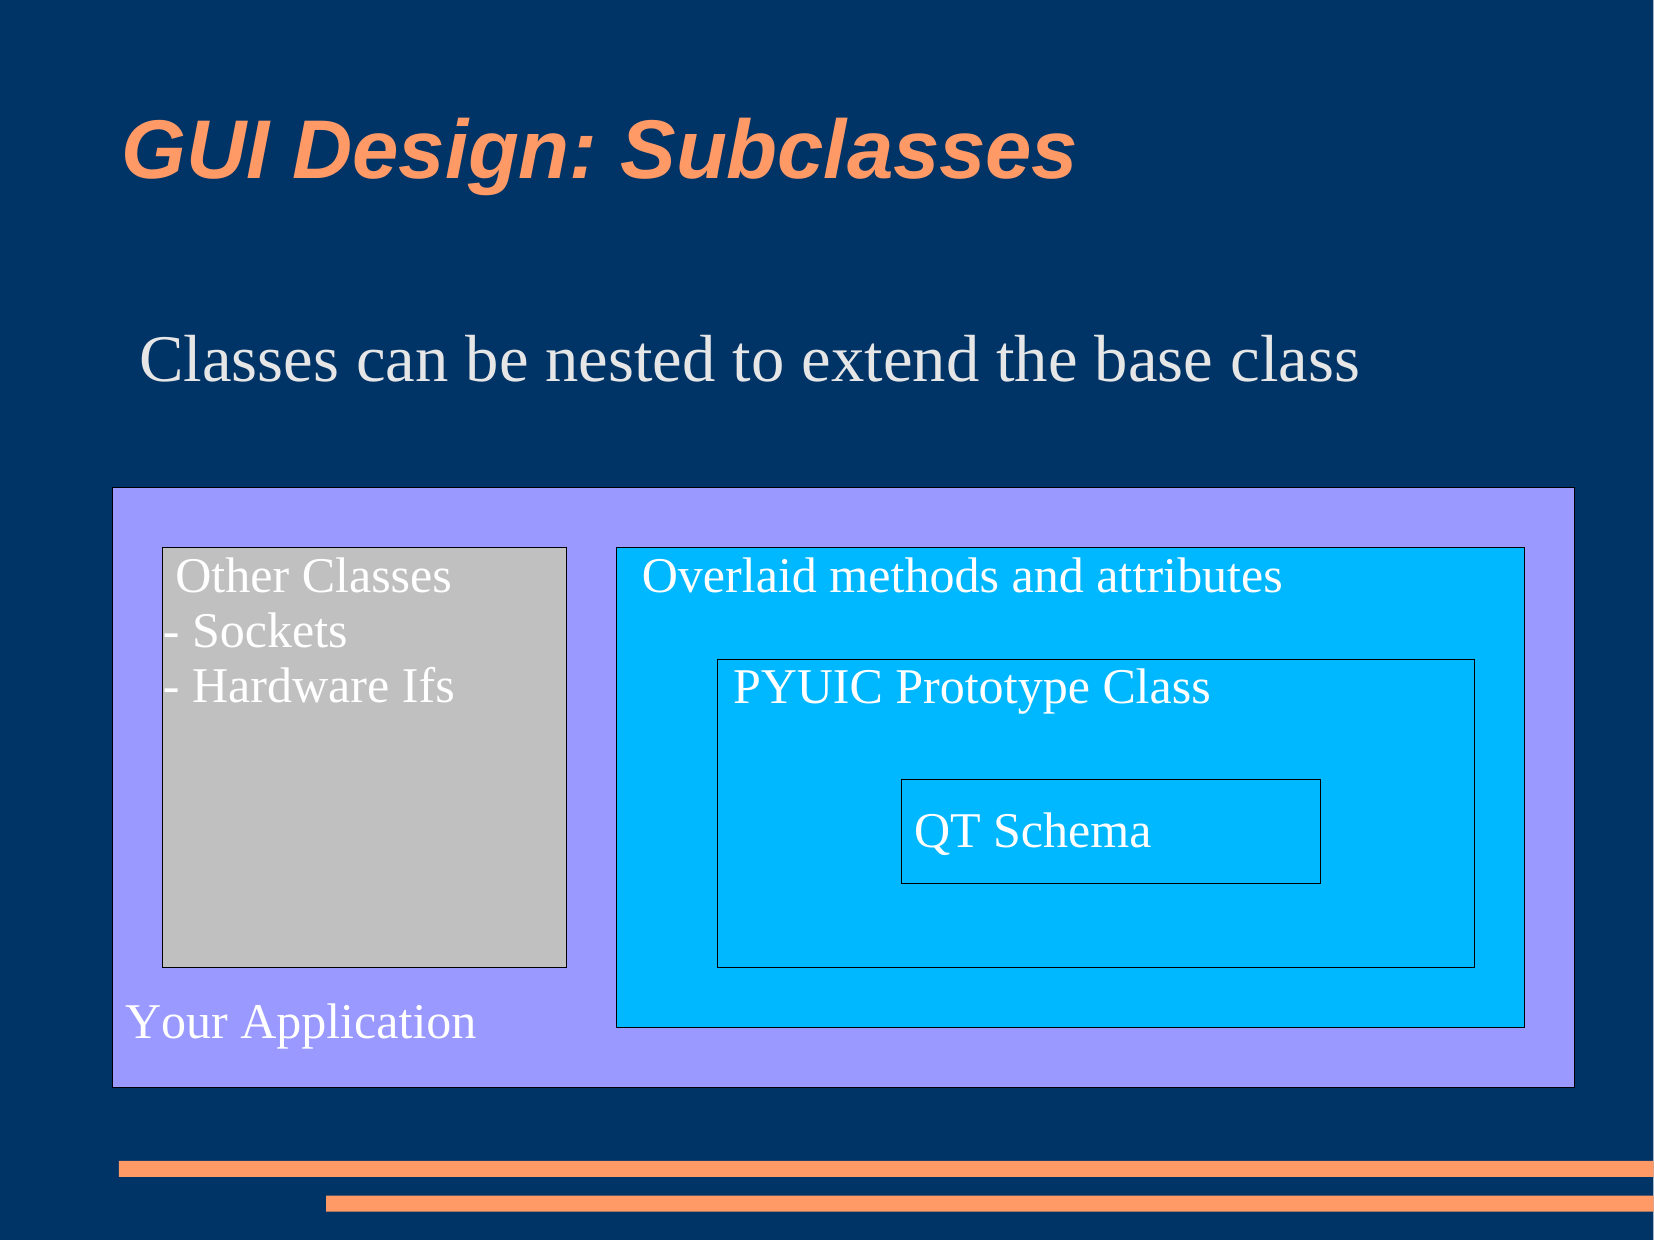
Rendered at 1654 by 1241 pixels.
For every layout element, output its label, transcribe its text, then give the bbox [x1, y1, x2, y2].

text_box QT Schema [901, 802, 1221, 896]
list Classes can be nested to extend the base class [121, 322, 1561, 478]
text_box PYUIC Prototype Class [720, 659, 1415, 842]
text_box Your Application [112, 994, 598, 1088]
title GUI Design: Subclasses [121, 46, 1534, 254]
text_box Overlaid methods and attributes [616, 547, 1525, 1004]
text_box Other Classes - Sockets - Hardware Ifs [162, 547, 567, 944]
text_box [112, 487, 1575, 1088]
